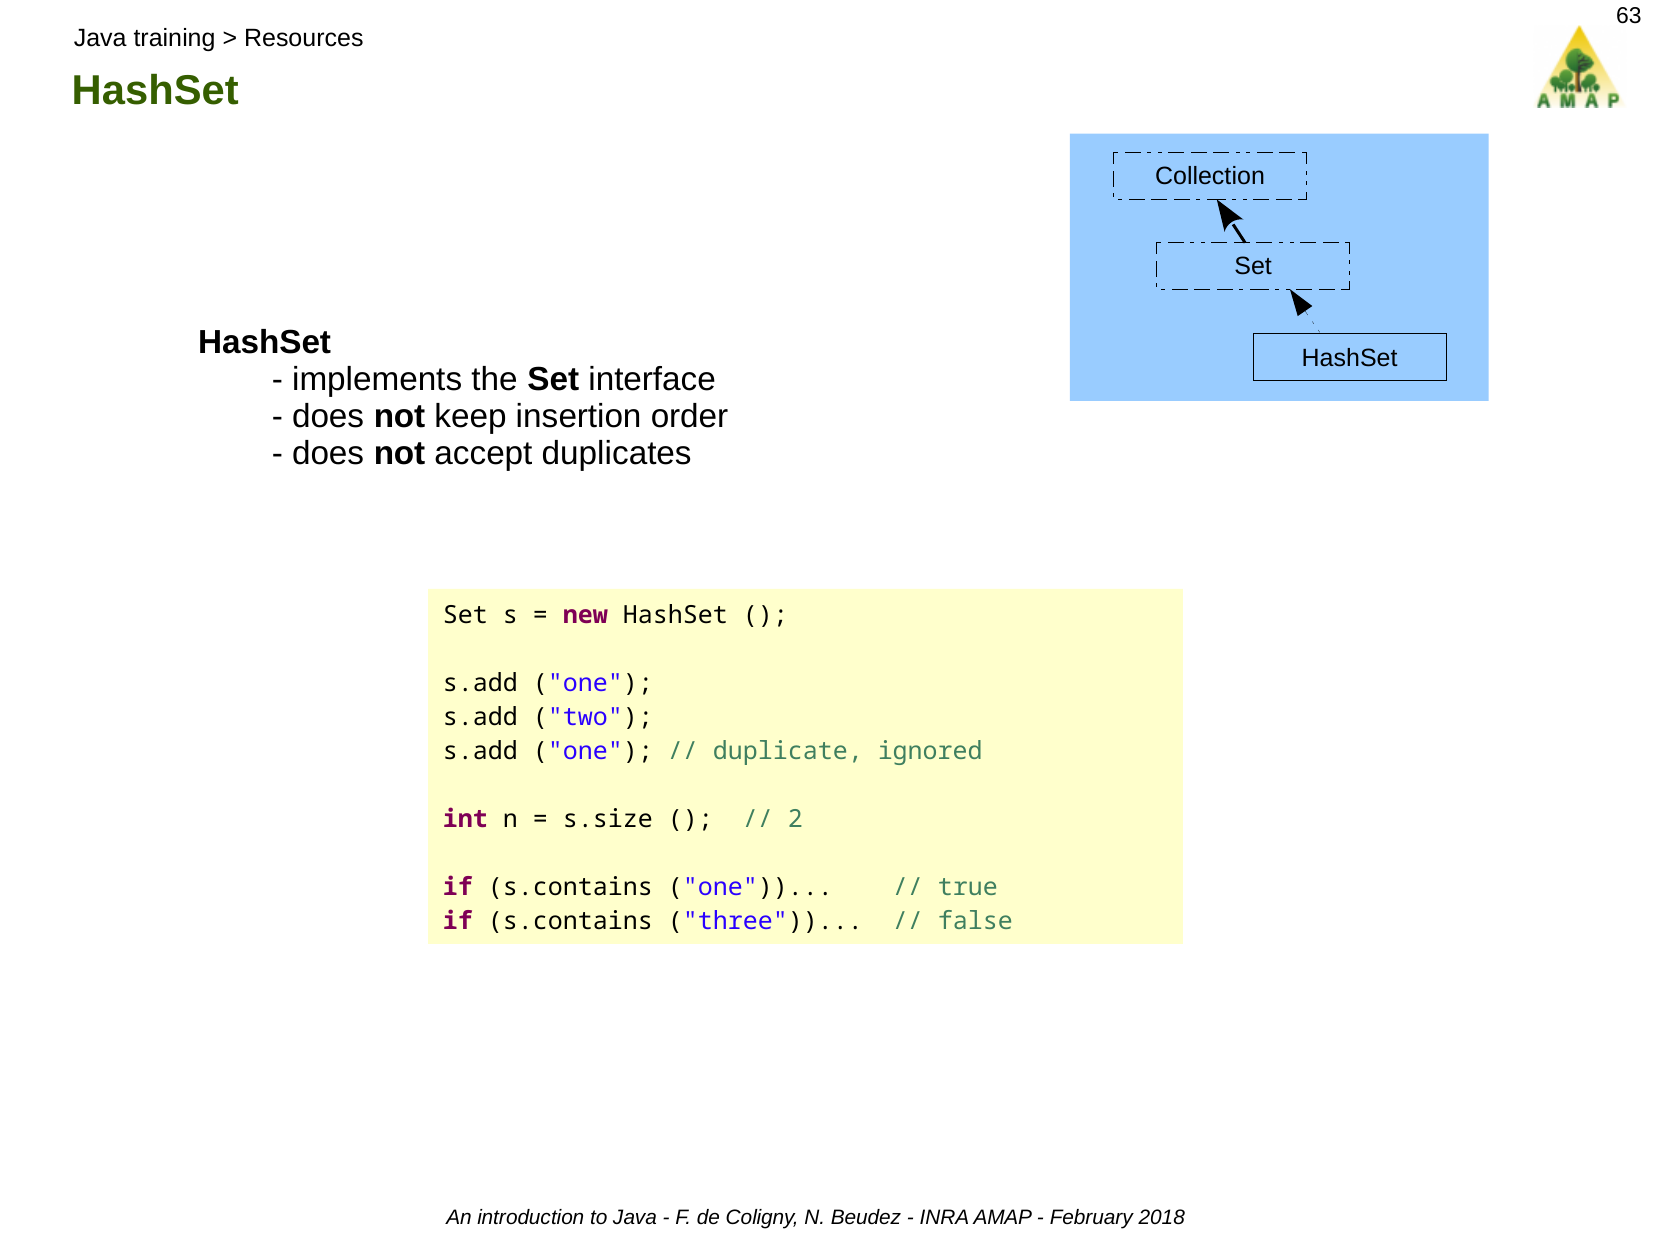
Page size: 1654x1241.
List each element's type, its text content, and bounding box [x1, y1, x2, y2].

text_box HashSet [1253, 333, 1447, 381]
text_box Java training > Resources [59, 16, 1004, 60]
picture [1533, 25, 1627, 108]
text_box [1069, 133, 1489, 401]
text_box Set [1156, 242, 1350, 290]
text_box HashSet - implements the Set interface - does not keep insertion order - does not accept duplicates [183, 316, 749, 481]
text_box HashSet [56, 59, 1513, 121]
text_box Collection [1113, 152, 1307, 200]
text_box Set s = new HashSet (); s.add ("one"); s.add ("two"); s.add ("one"); // duplicate, ignored int n = s.size (); // 2 if (s.contains ("one"))... // true if (s.contains ("three"))... // false [428, 588, 1183, 920]
